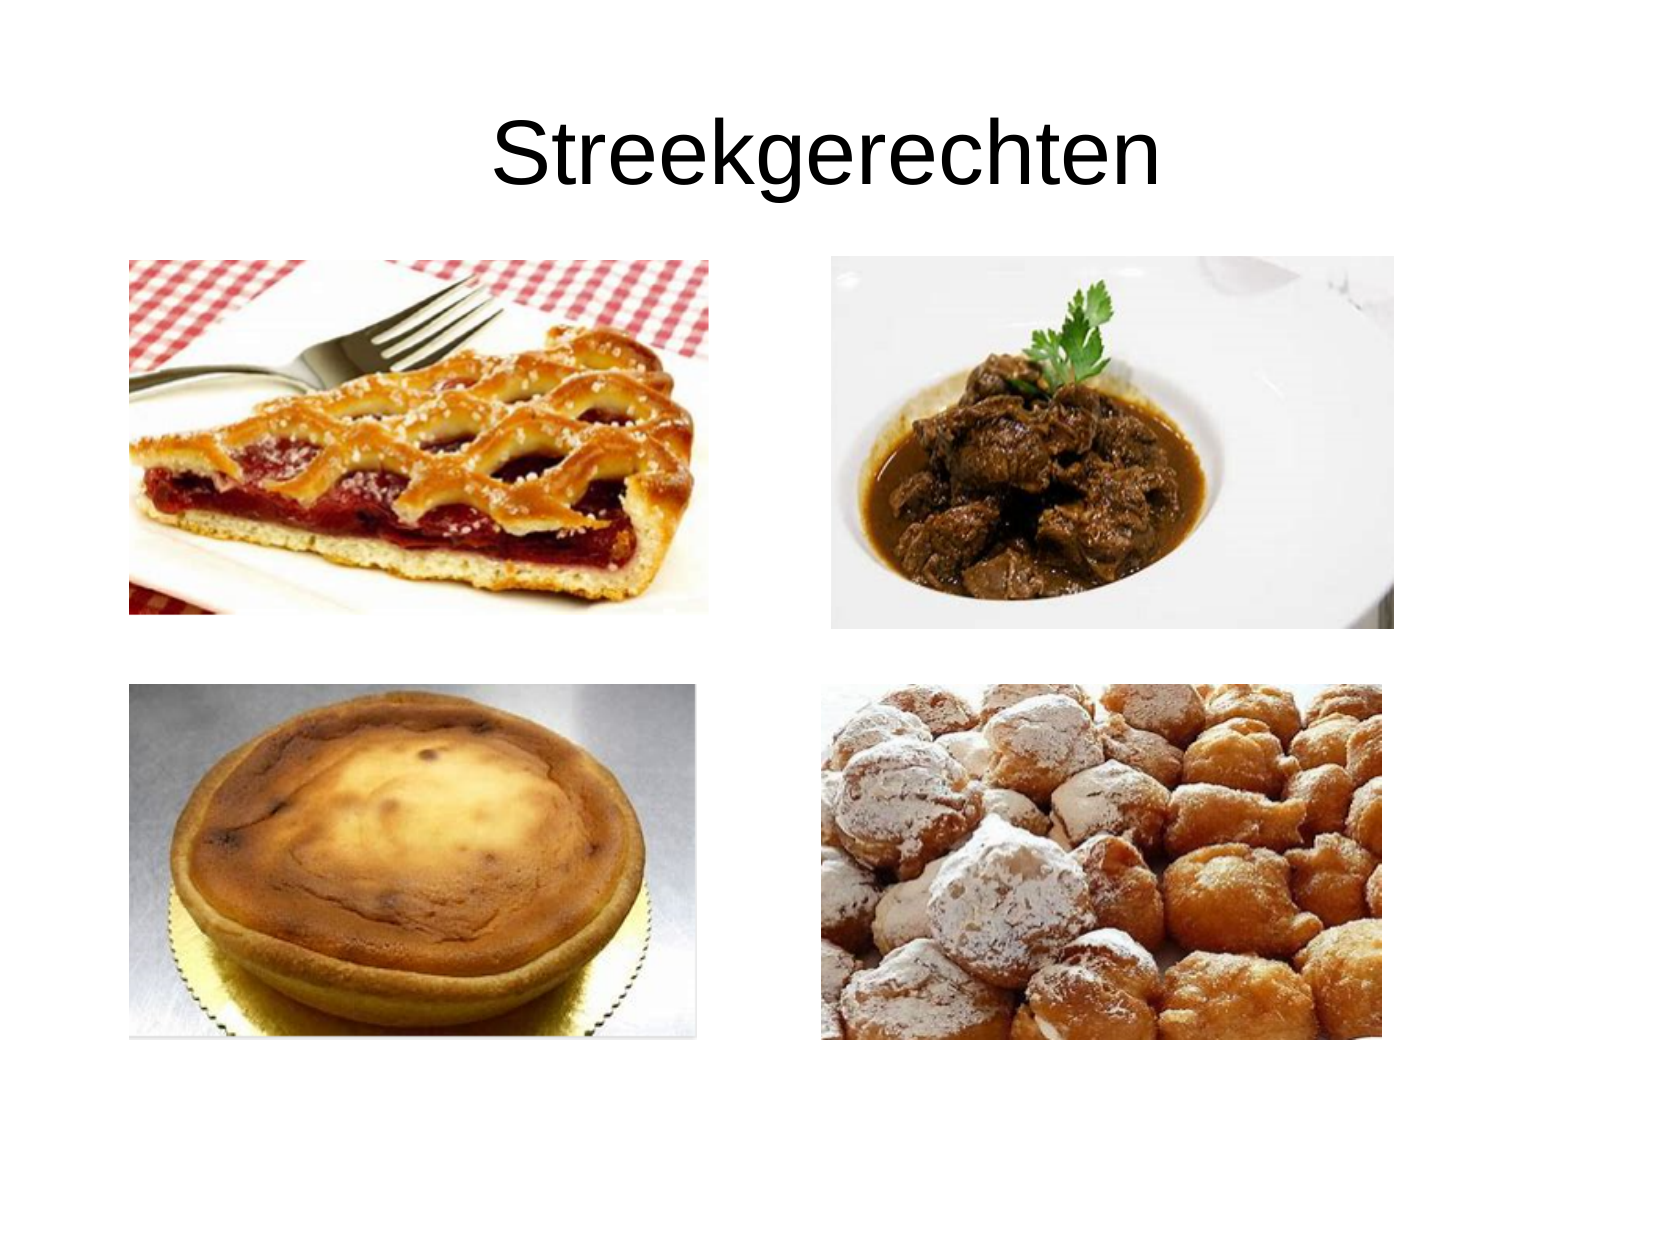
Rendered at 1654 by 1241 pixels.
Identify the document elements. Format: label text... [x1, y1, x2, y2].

picture [129, 684, 697, 1040]
picture [129, 260, 712, 626]
picture [821, 684, 1382, 1040]
picture [831, 256, 1394, 629]
title Streekgerechten [82, 49, 1571, 257]
